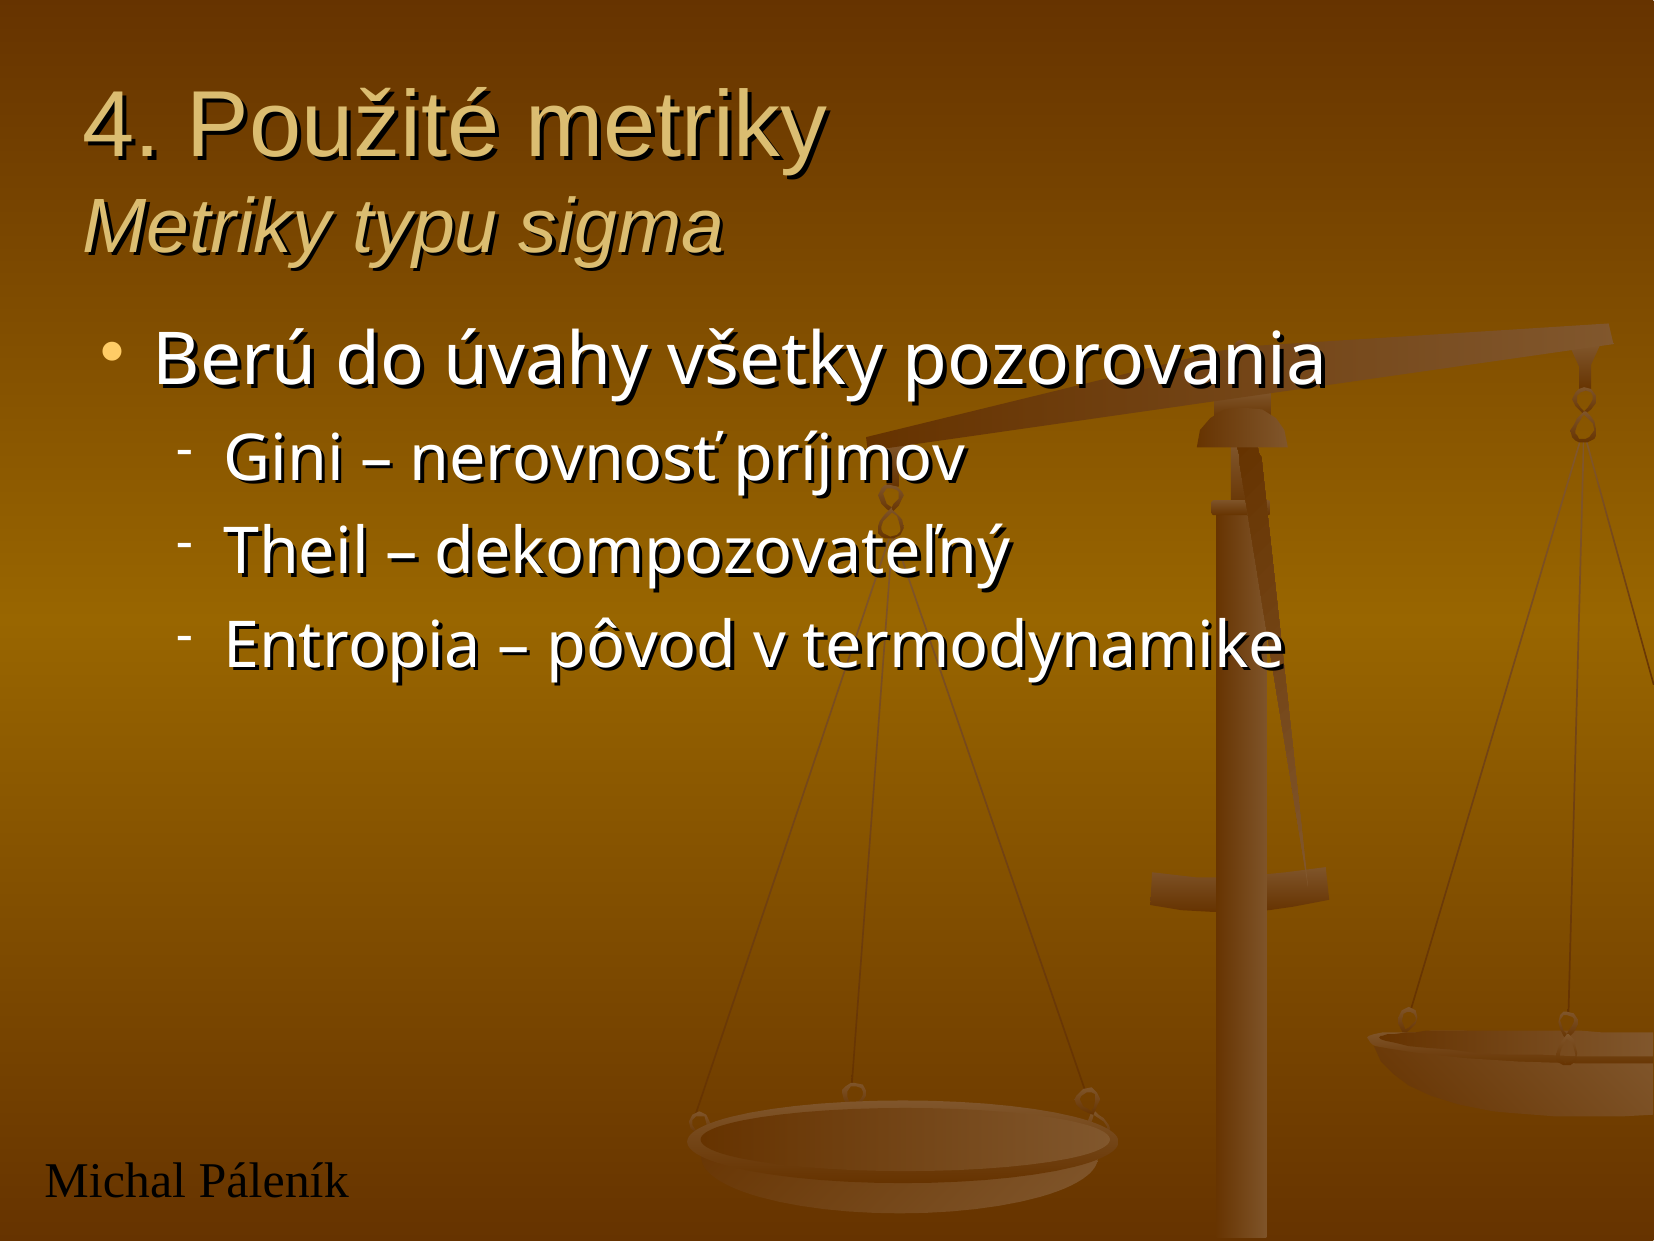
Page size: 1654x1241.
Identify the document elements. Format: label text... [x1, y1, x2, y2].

title 4. Použité metriky Metriky typu sigma [82, 39, 1572, 268]
list Berú do úvahy všetky pozorovania Gini – nerovnosť príjmov Theil – dekompozovateľný Entropia – pôvod v termodynamike [82, 289, 1572, 1095]
